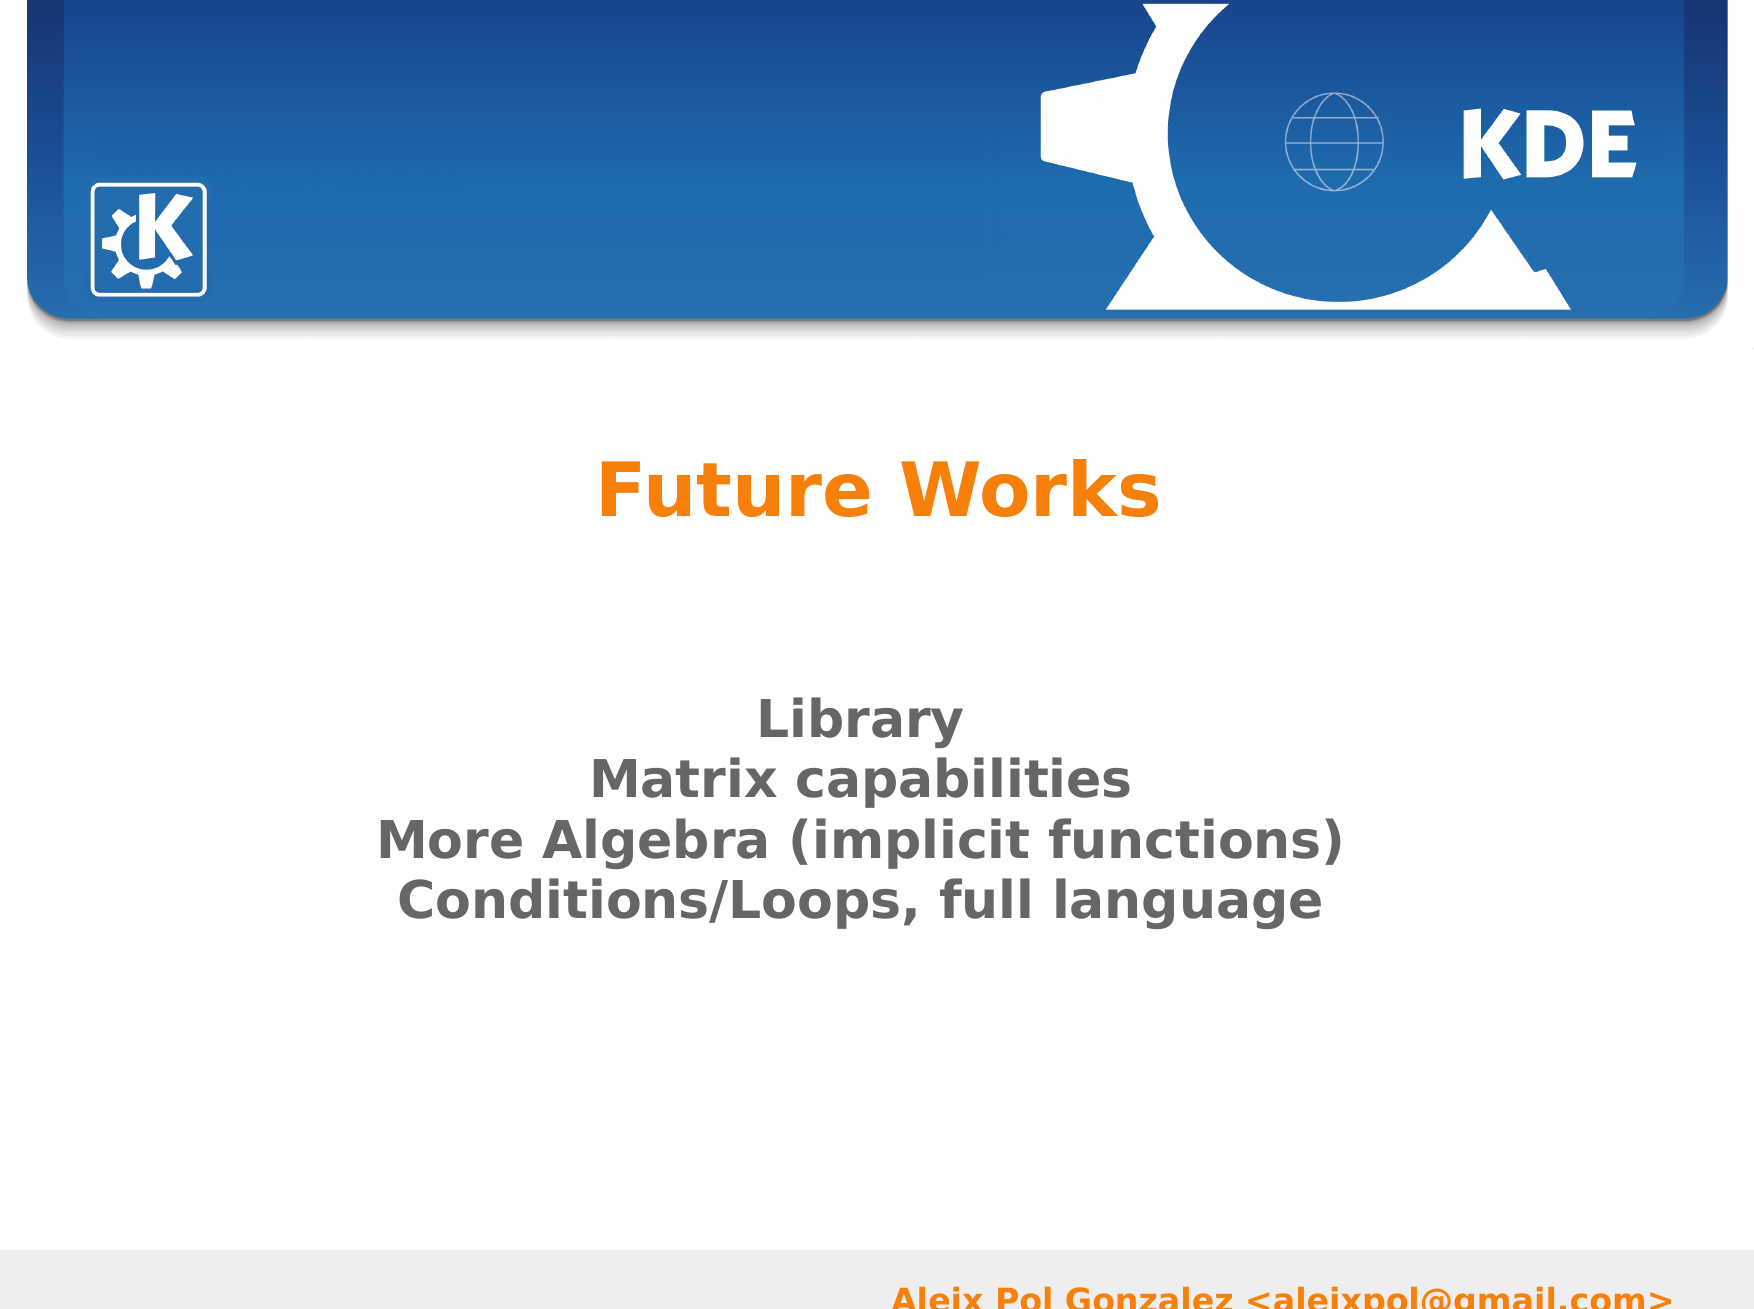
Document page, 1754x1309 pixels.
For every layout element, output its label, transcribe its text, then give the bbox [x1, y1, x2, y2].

picture [0, 0, 1754, 349]
text_box Future Works [123, 396, 1606, 499]
text_box Library Matrix capabilities More Algebra (implicit functions) Conditions/Loops, full language [71, 681, 1651, 999]
